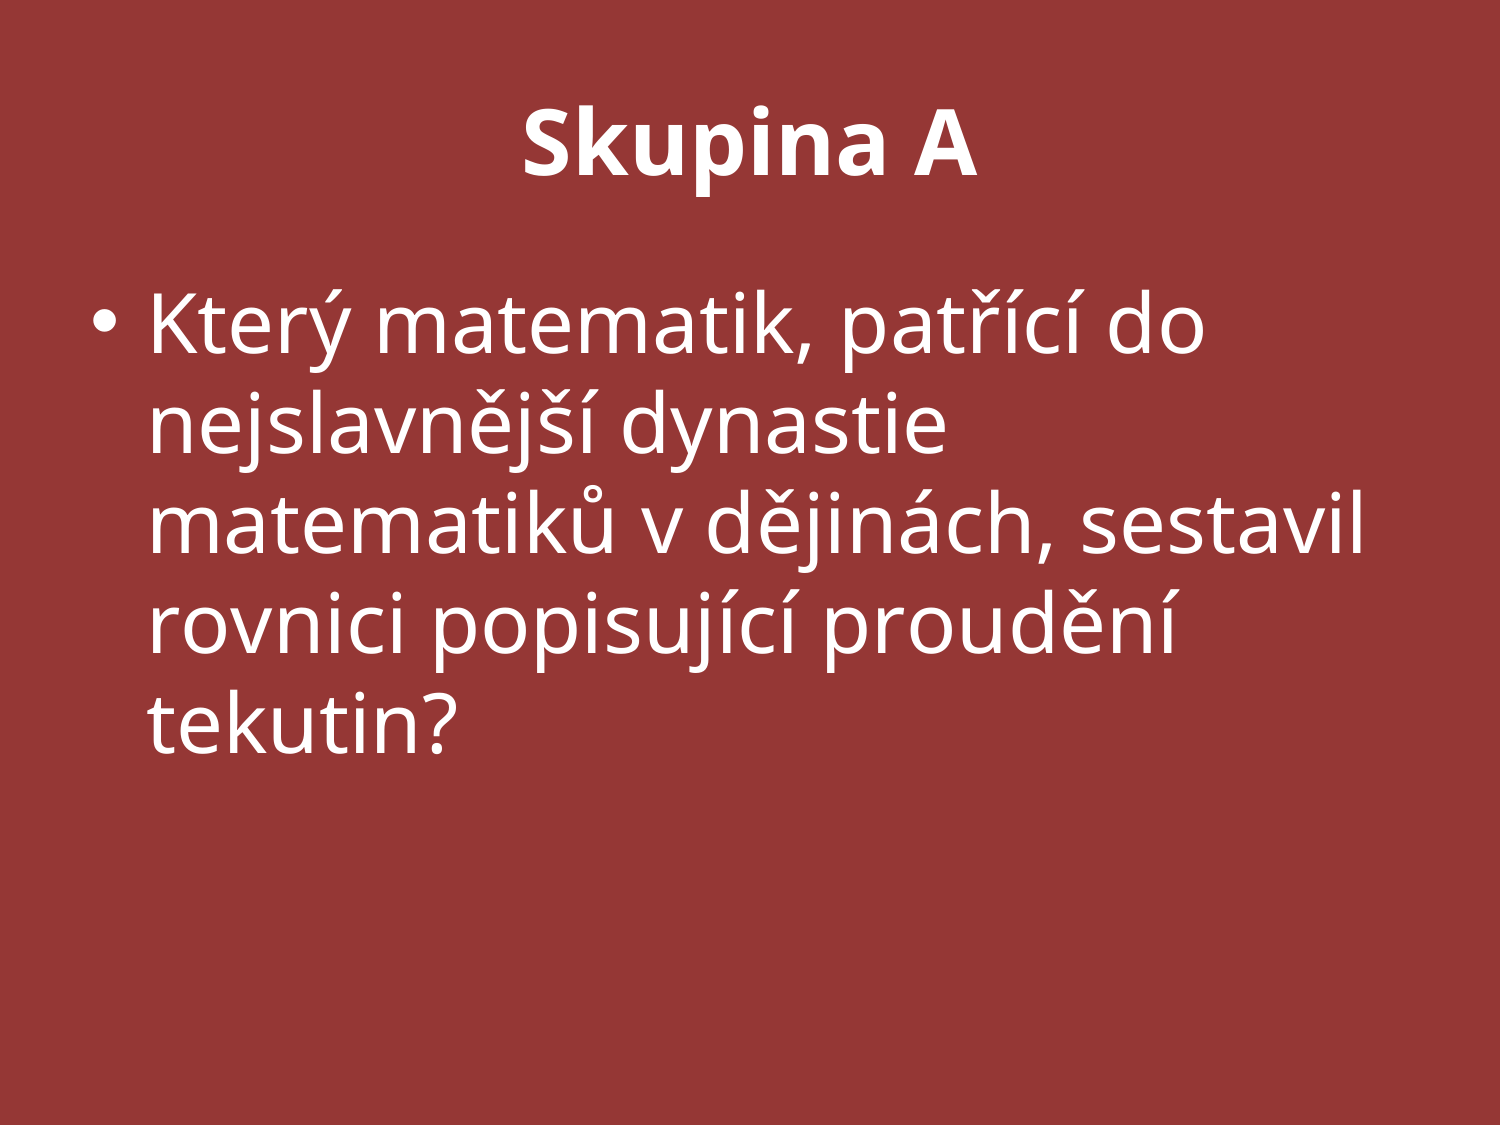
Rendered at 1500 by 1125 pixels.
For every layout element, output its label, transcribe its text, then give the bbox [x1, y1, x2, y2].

title Skupina A [75, 45, 1426, 233]
list Který matematik, patřící do nejslavnější dynastie matematiků v dějinách, sestavil rovnici popisující proudění tekutin? [75, 262, 1426, 1006]
